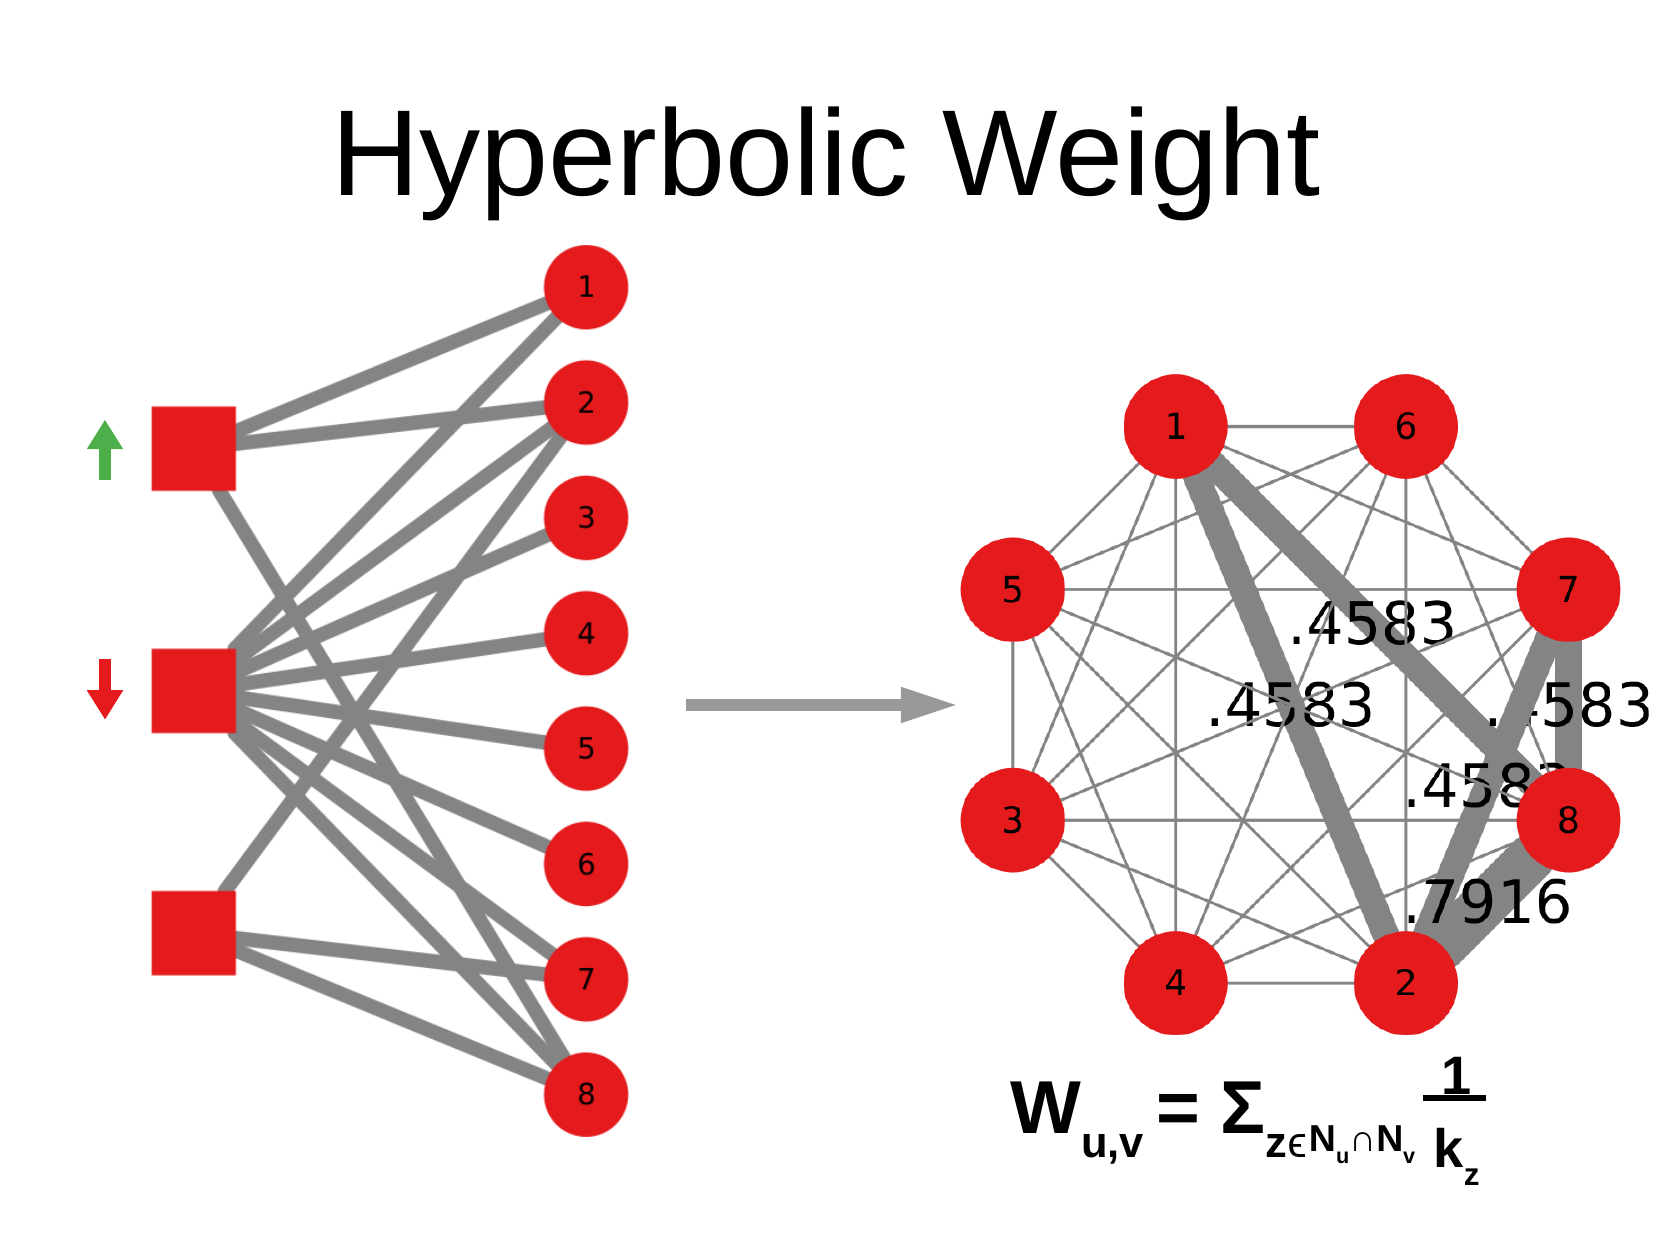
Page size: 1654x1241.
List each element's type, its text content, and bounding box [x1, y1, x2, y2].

title Hyperbolic Weight [82, 49, 1571, 257]
picture [960, 374, 1649, 1036]
text_box 1 kz [1418, 1038, 1495, 1181]
picture [151, 245, 629, 1138]
text_box Wu,v = Σzϵ [996, 1057, 1331, 1161]
text_box Nu∩Nv [1294, 1109, 1418, 1169]
